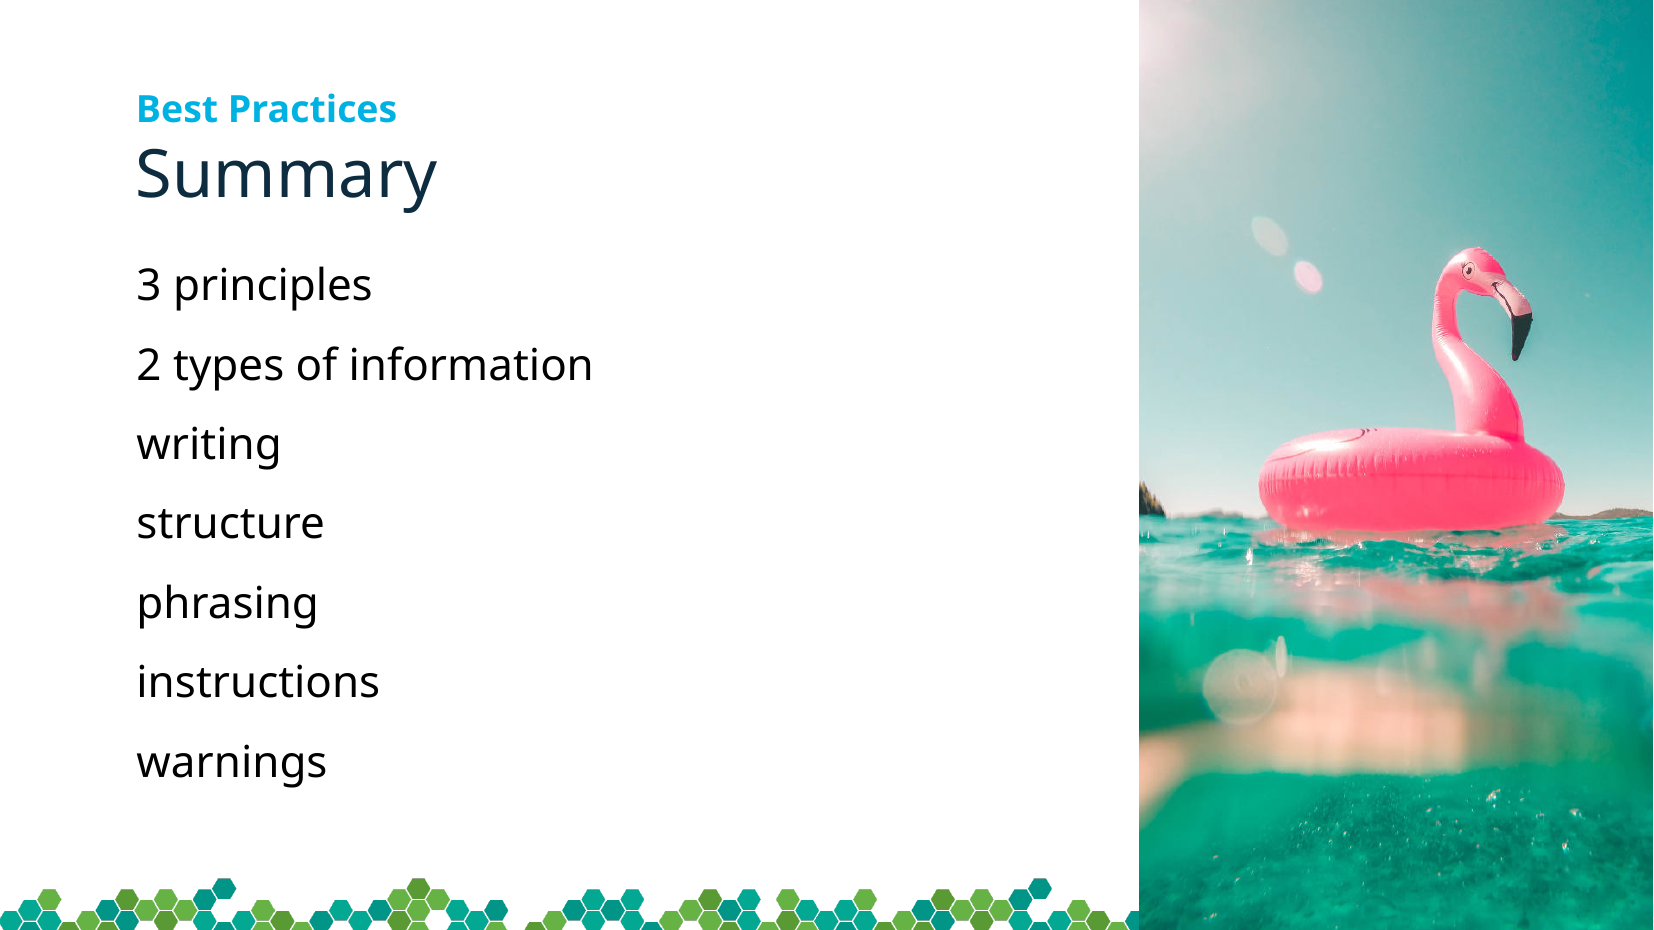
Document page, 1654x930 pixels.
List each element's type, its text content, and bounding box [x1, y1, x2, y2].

picture [0, 0, 1654, 930]
list 3 principles 2 types of information writing structure phrasing instructions warnings [136, 253, 1139, 793]
title Best Practices Summary [135, 72, 1139, 228]
